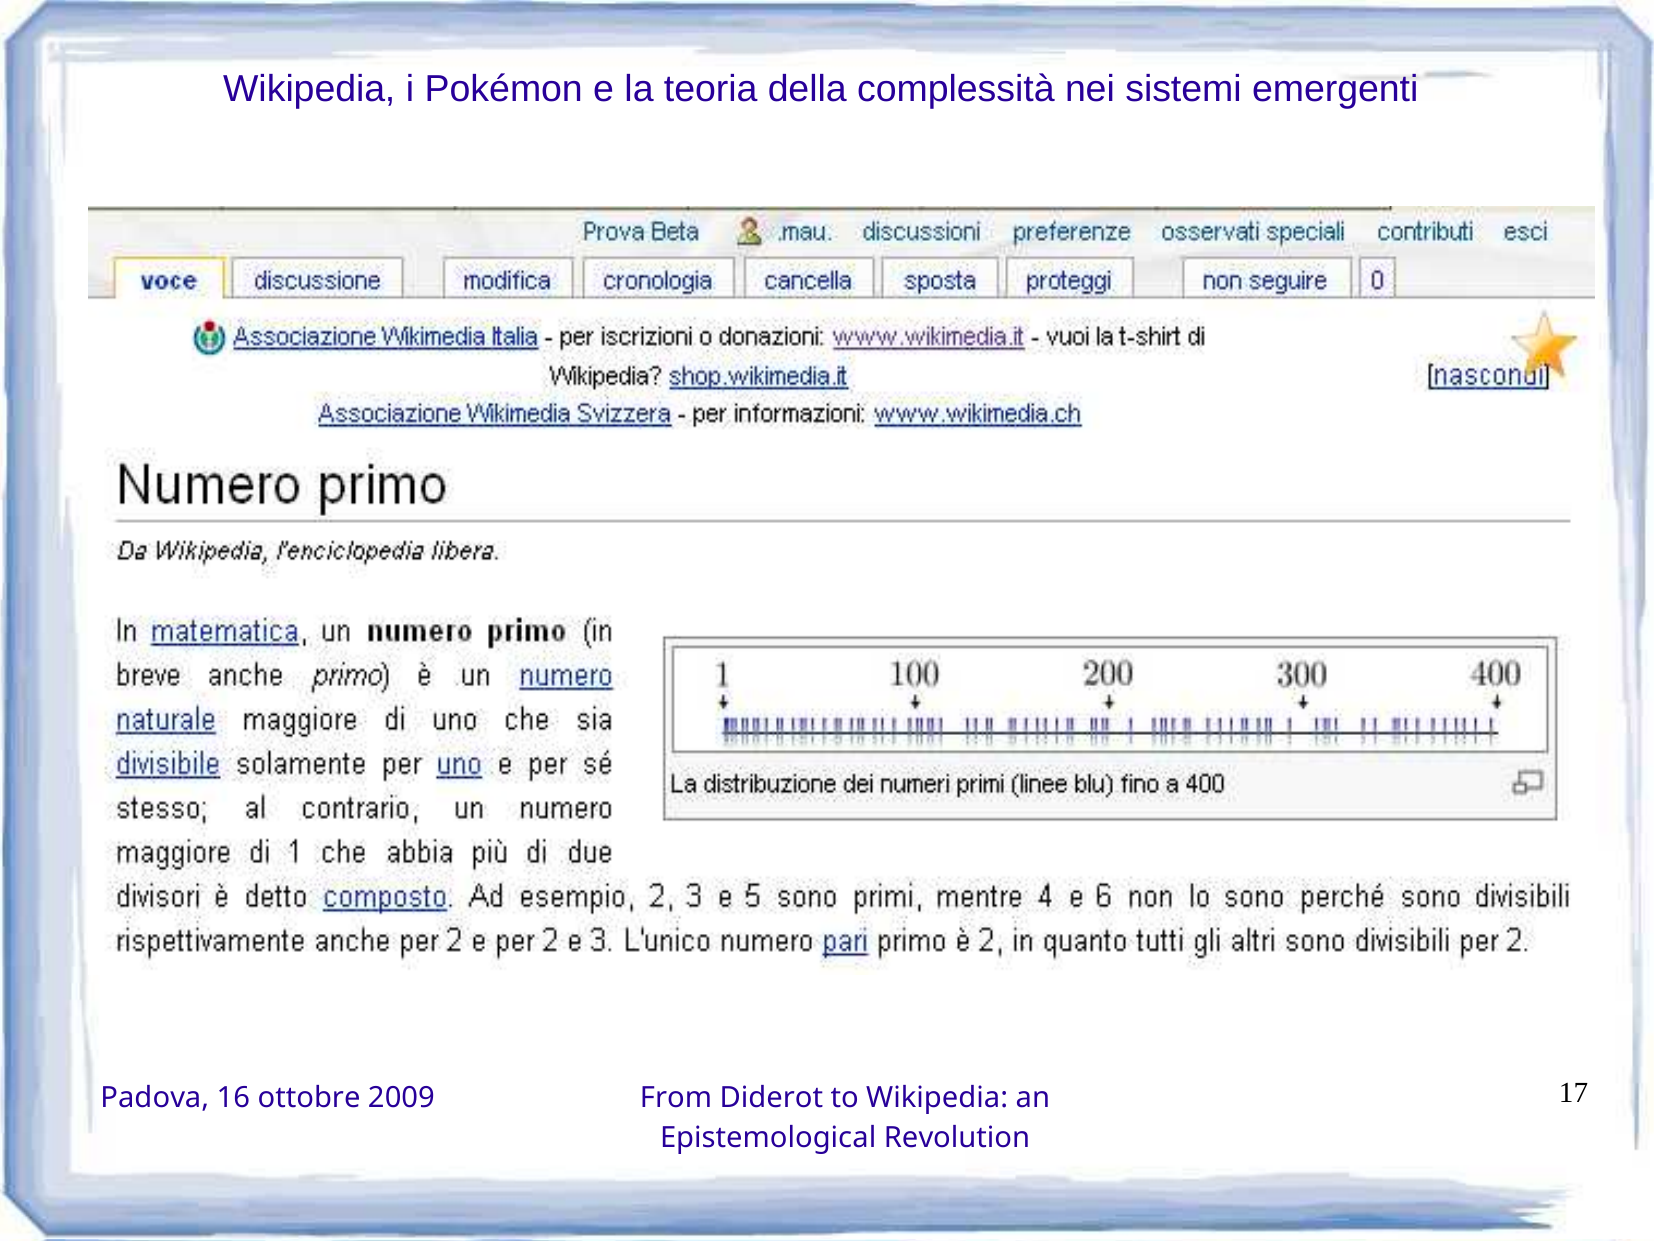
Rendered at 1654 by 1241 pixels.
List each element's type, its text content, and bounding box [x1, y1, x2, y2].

title Wikipedia, i Pokémon e la teoria della complessità nei sistemi emergenti [76, 59, 1565, 119]
picture [0, 0, 1654, 1241]
